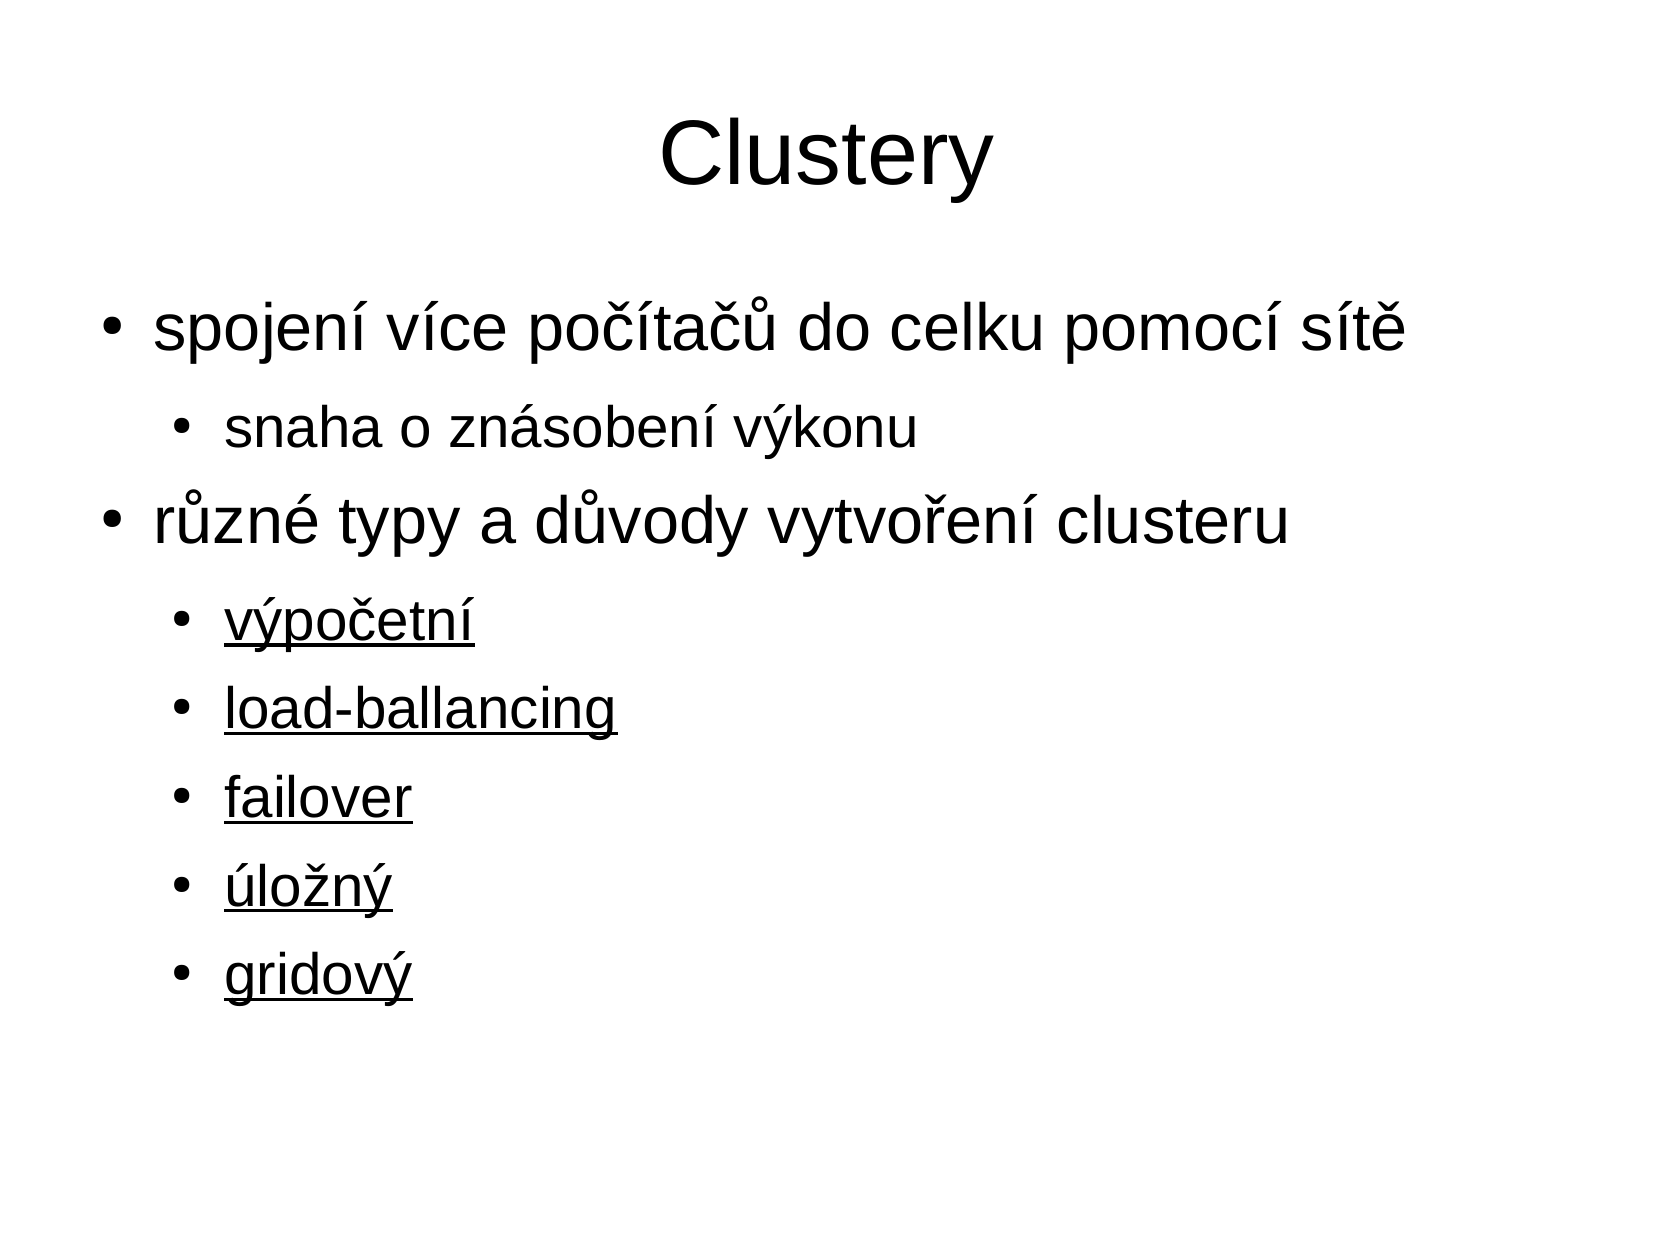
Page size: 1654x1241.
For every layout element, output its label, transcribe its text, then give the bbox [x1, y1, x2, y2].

list spojení více počítačů do celku pomocí sítě snaha o znásobení výkonu různé typy a důvody vytvoření clusteru výpočetní load-ballancing failover úložný gridový [82, 290, 1571, 1094]
title Clustery [82, 49, 1571, 257]
